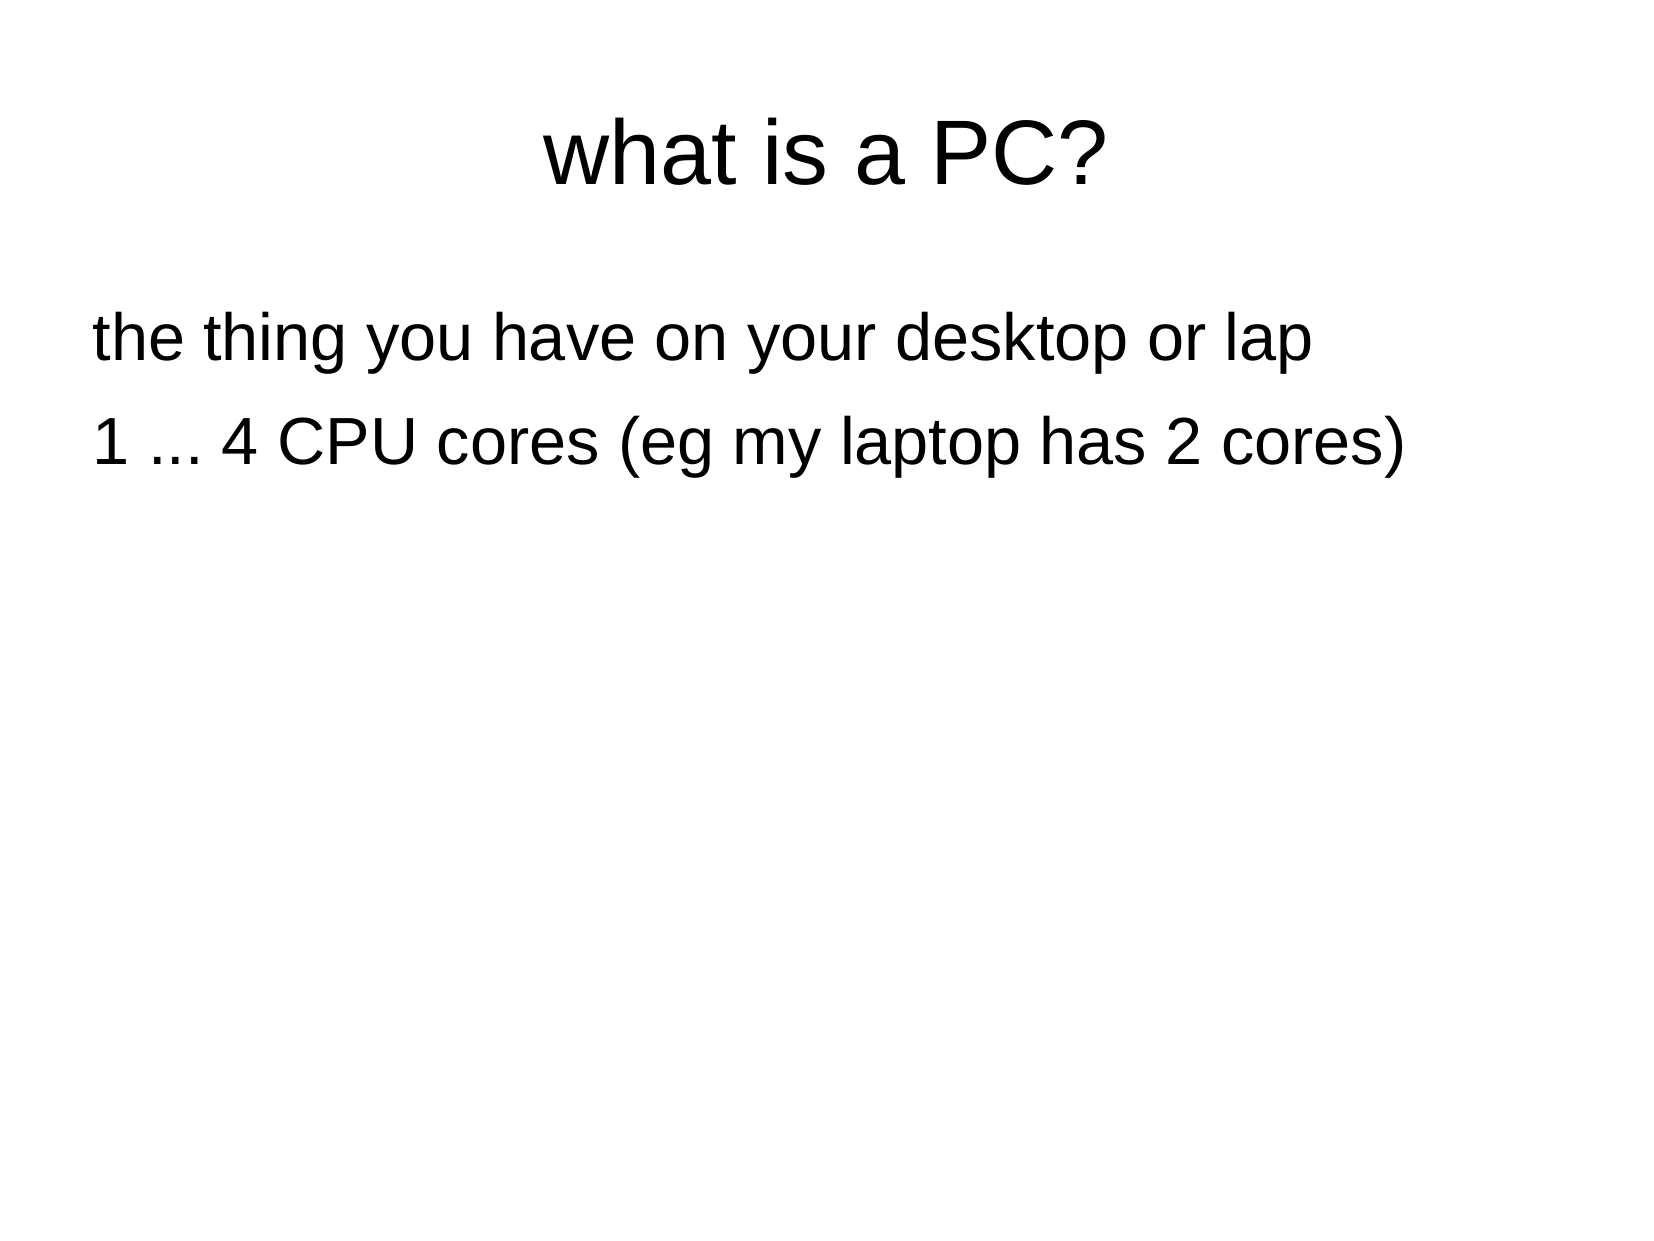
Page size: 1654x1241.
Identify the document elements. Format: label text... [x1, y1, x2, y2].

title what is a PC? [82, 56, 1571, 250]
list the thing you have on your desktop or lap 1 ... 4 CPU cores (eg my laptop has 2 cores) [75, 300, 1563, 1104]
